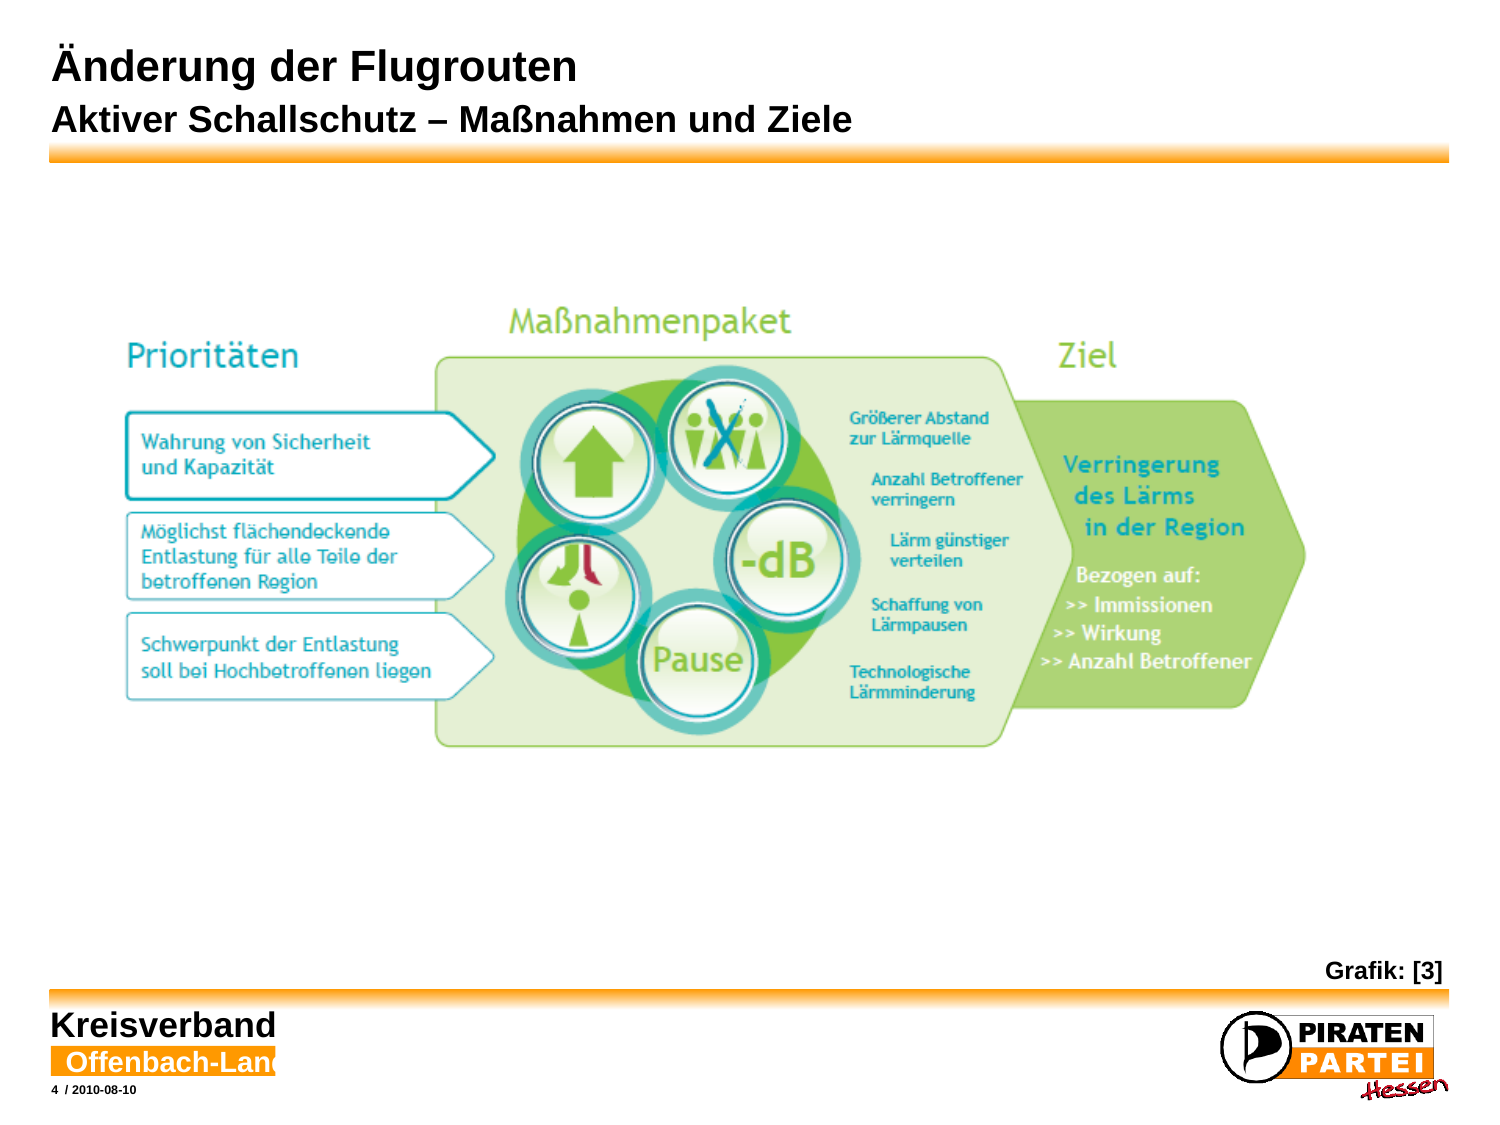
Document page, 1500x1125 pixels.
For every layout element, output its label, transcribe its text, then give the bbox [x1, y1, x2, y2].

title Änderung der Flugrouten Aktiver Schallschutz – Maßnahmen und Ziele [50, 36, 1450, 141]
text_box Grafik: [3] [1310, 946, 1459, 993]
picture [108, 288, 1333, 755]
